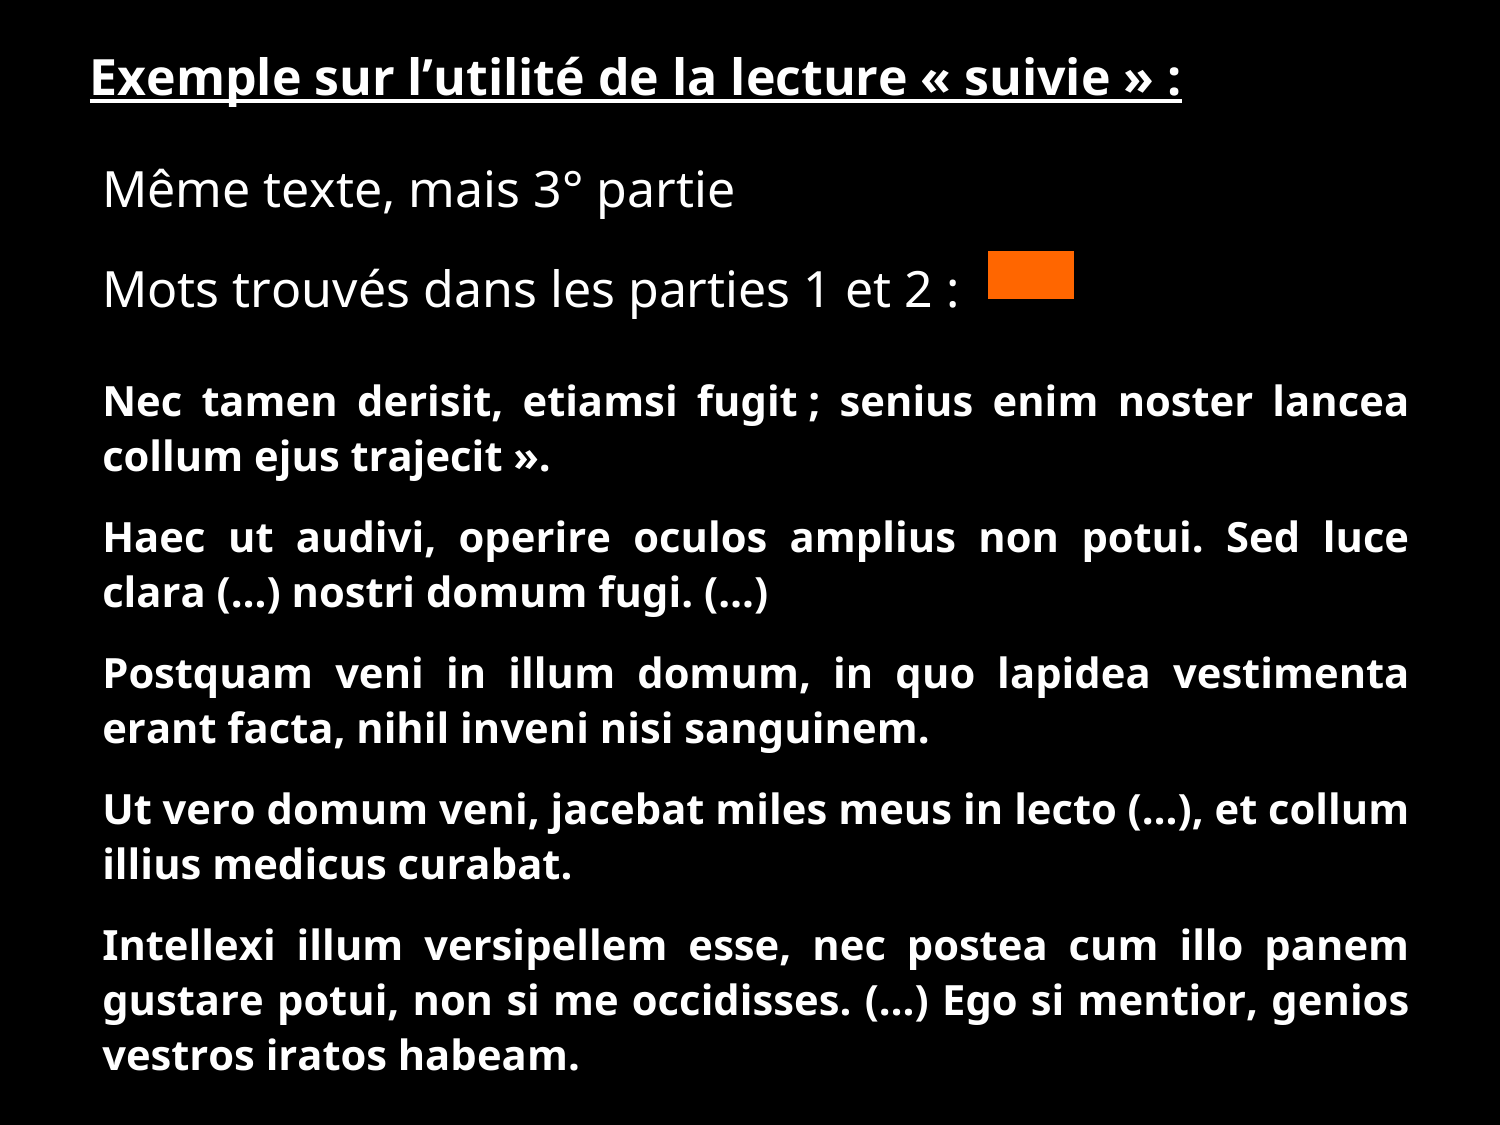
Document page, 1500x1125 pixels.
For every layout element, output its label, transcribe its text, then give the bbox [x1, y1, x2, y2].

text_box Exemple sur l’utilité de la lecture « suivie » : [75, 37, 1338, 113]
text_box Même texte, mais 3° partie [87, 149, 1363, 226]
text_box Mots trouvés dans les parties 1 et 2 : [87, 249, 1375, 326]
text_box [987, 249, 1075, 300]
text_box Nec tamen derisit, etiamsi fugit ; senius enim noster lancea collum ejus trajecit ». Haec ut audivi, operire oculos amplius non potui. Sed luce clara (…) nostri domum fugi. (…) Postquam veni in illum domum, in quo lapidea vestimenta erant facta, nihil inveni nisi sanguinem. Ut vero domum veni, jacebat miles meus in lecto (…), et collum illius medicus curabat. Intellexi illum versipellem esse, nec postea cum illo panem gustare potui, non si me occidisses. (…) Ego si mentior, genios vestros iratos habeam. [87, 362, 1426, 1087]
